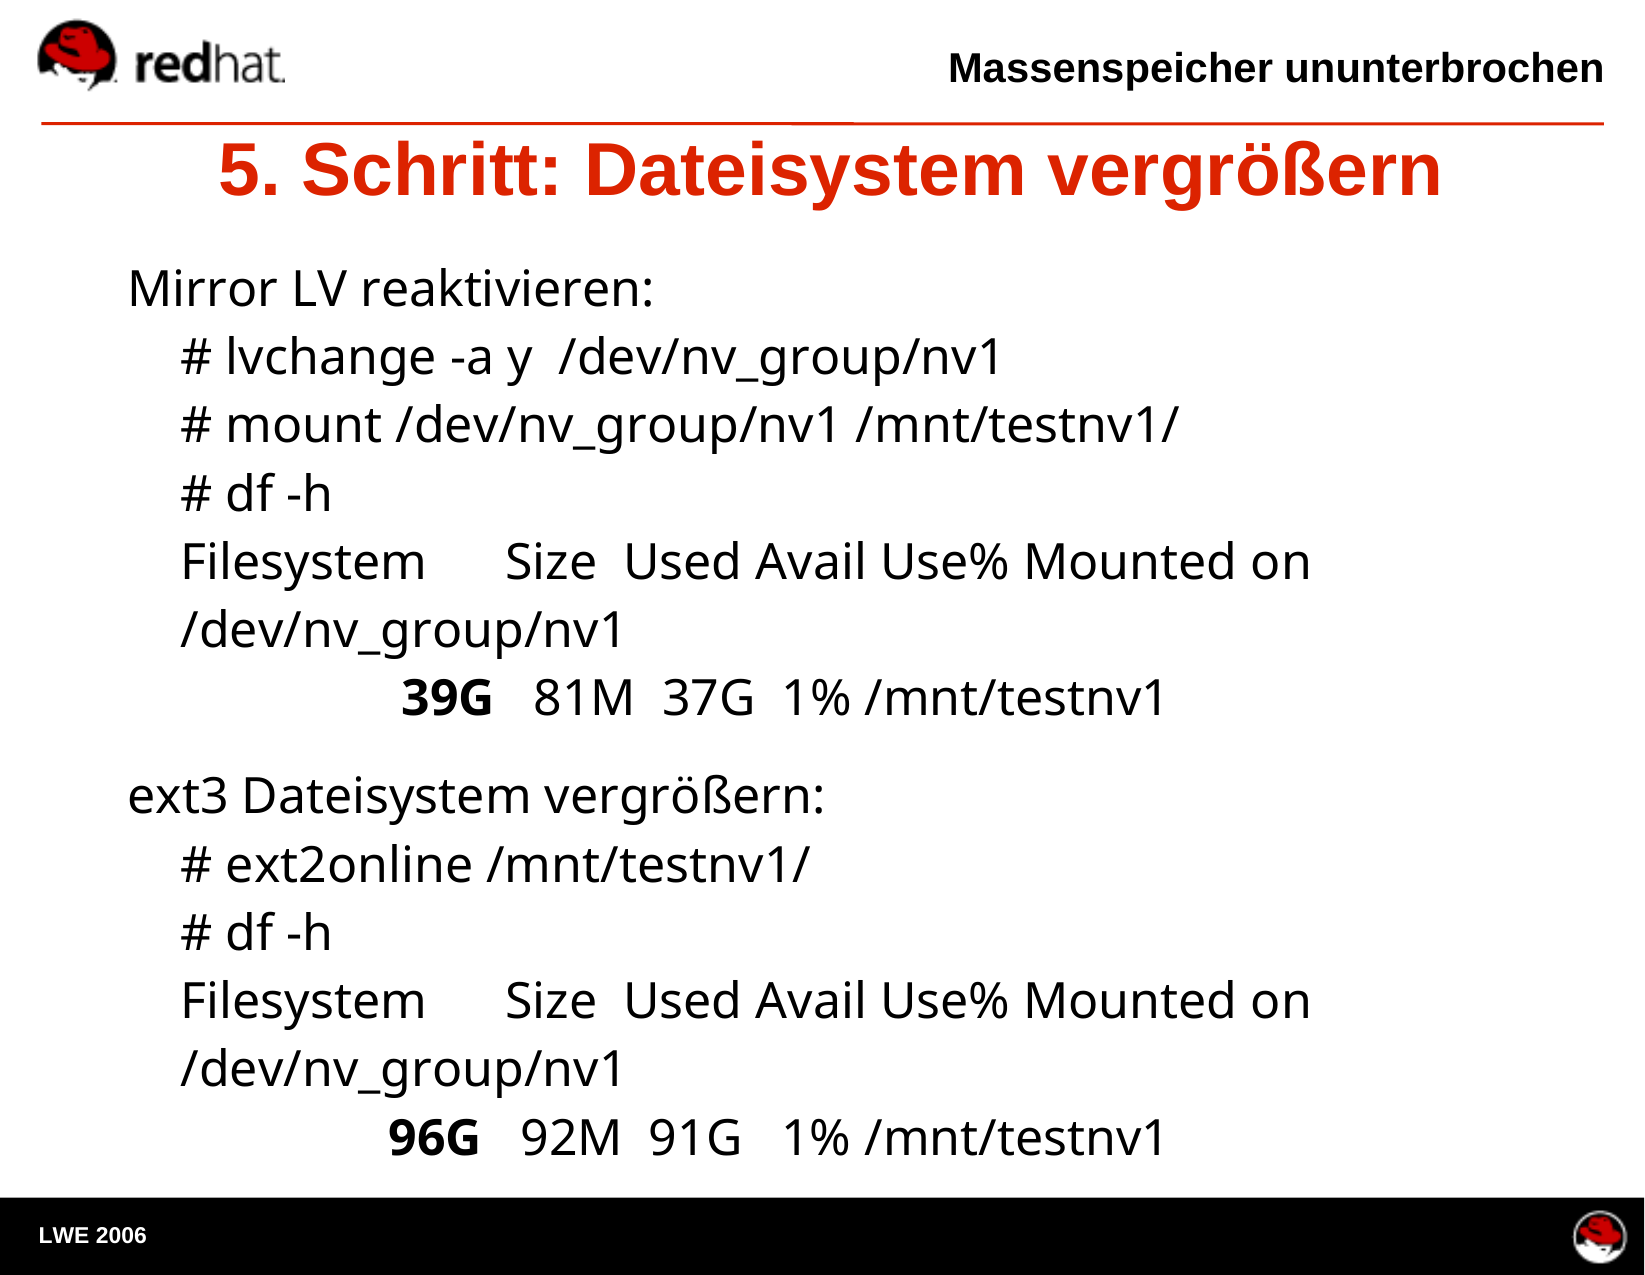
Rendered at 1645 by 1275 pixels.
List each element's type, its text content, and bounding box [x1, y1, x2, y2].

text_box [1586, 1197, 1645, 1275]
text_box 5. Schritt: Dateisystem vergrößern [218, 127, 719, 222]
picture [1586, 1207, 1632, 1270]
text_box Massenspeicher ununterbrochen [959, 44, 1605, 98]
picture [36, 17, 285, 102]
list Mirror LV reaktivieren: # lvchange -a y /dev/nv_group/nv1 # mount /dev/nv_group/nv1 /mnt/testnv1/ # df -h Filesystem Size Used Avail Use% Mounted on /dev/nv_group/nv1 39G 81M 37G 1% /mnt/testnv1 ext3 Dateisystem vergrößern: # ext2online /mnt/testnv1/ # df -h Filesystem Size Used Avail Use% Mounted on /dev/nv_group/nv1 96G 92M 91G 1% /mnt/testnv1 [109, 252, 1586, 1275]
text_box LWE 2006 [38, 1222, 109, 1252]
text_box [0, 1197, 109, 1275]
